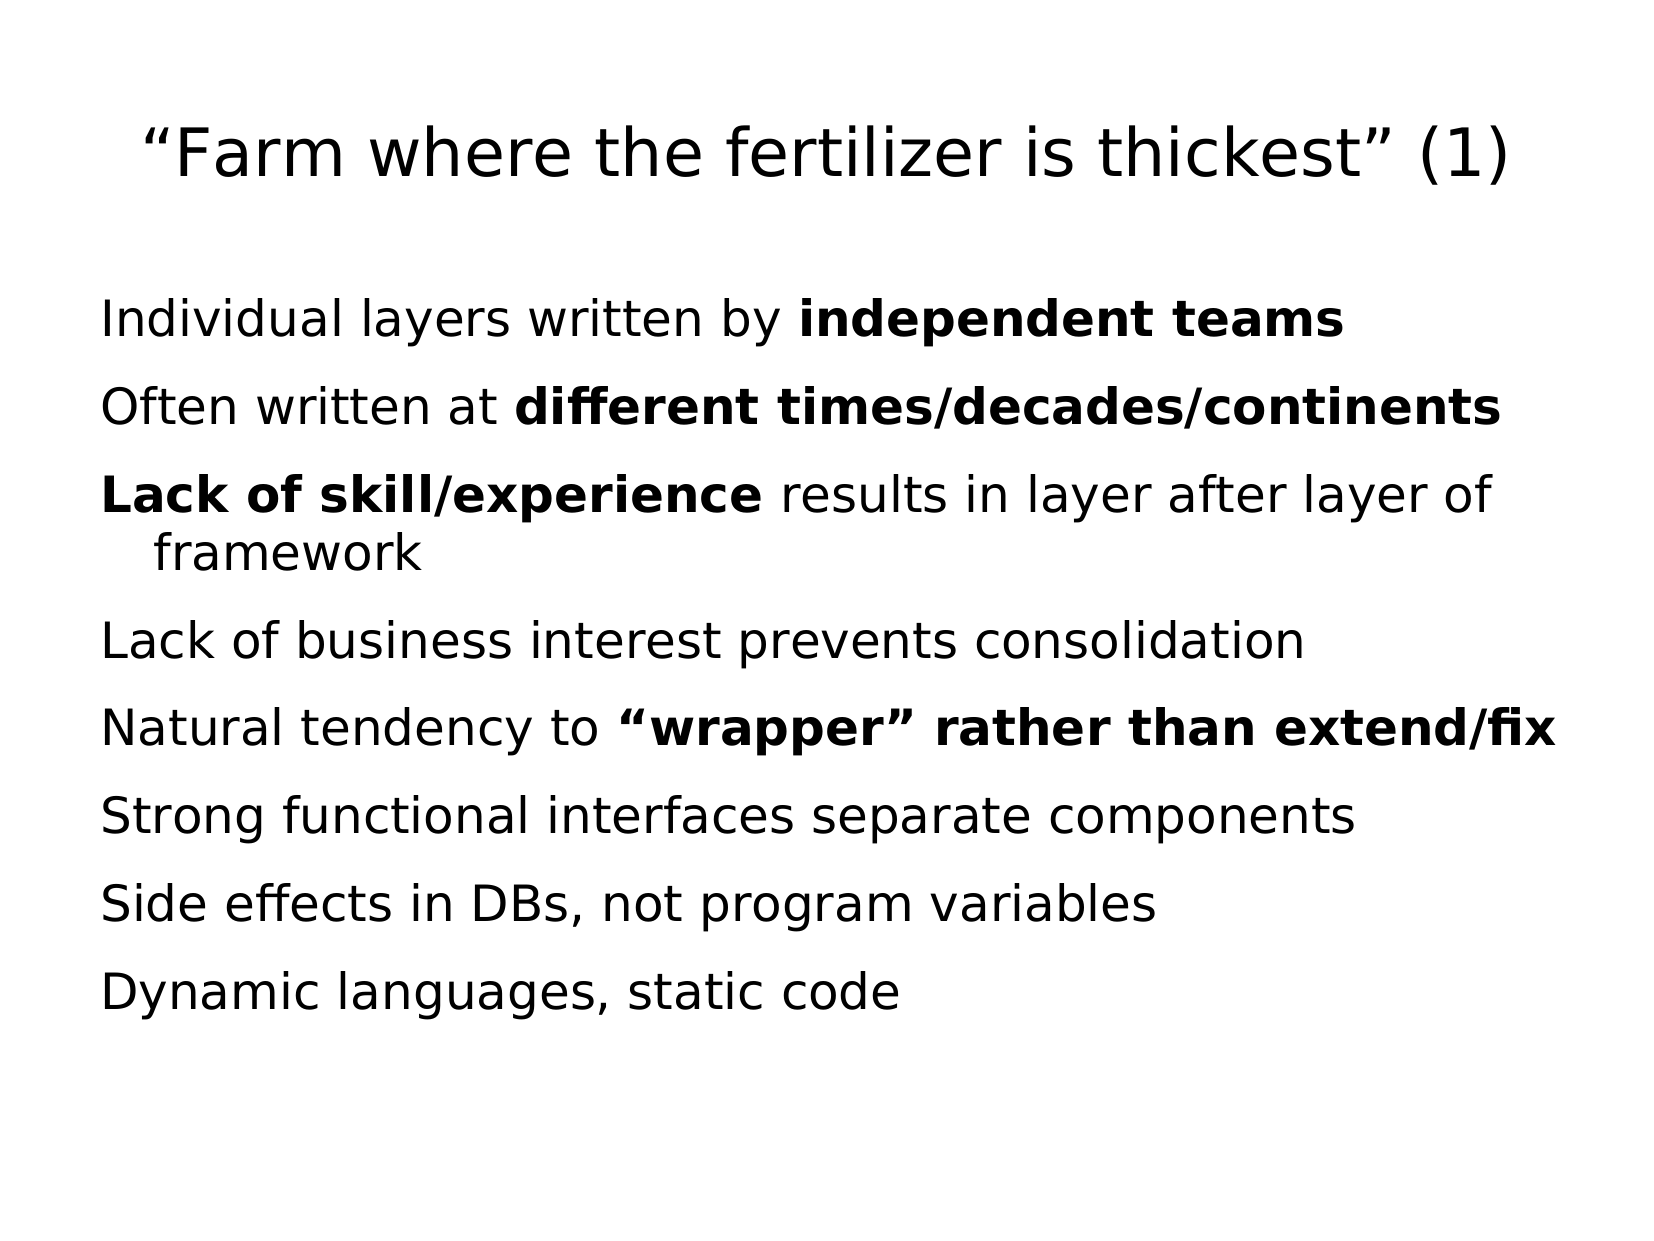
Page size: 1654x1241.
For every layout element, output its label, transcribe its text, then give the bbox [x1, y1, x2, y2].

list Individual layers written by independent teams Often written at different times/decades/continents Lack of skill/experience results in layer after layer of framework Lack of business interest prevents consolidation Natural tendency to “wrapper” rather than extend/fix Strong functional interfaces separate components Side effects in DBs, not program variables Dynamic languages, static code [82, 290, 1571, 1109]
title “Farm where the fertilizer is thickest” (1) [82, 49, 1571, 257]
